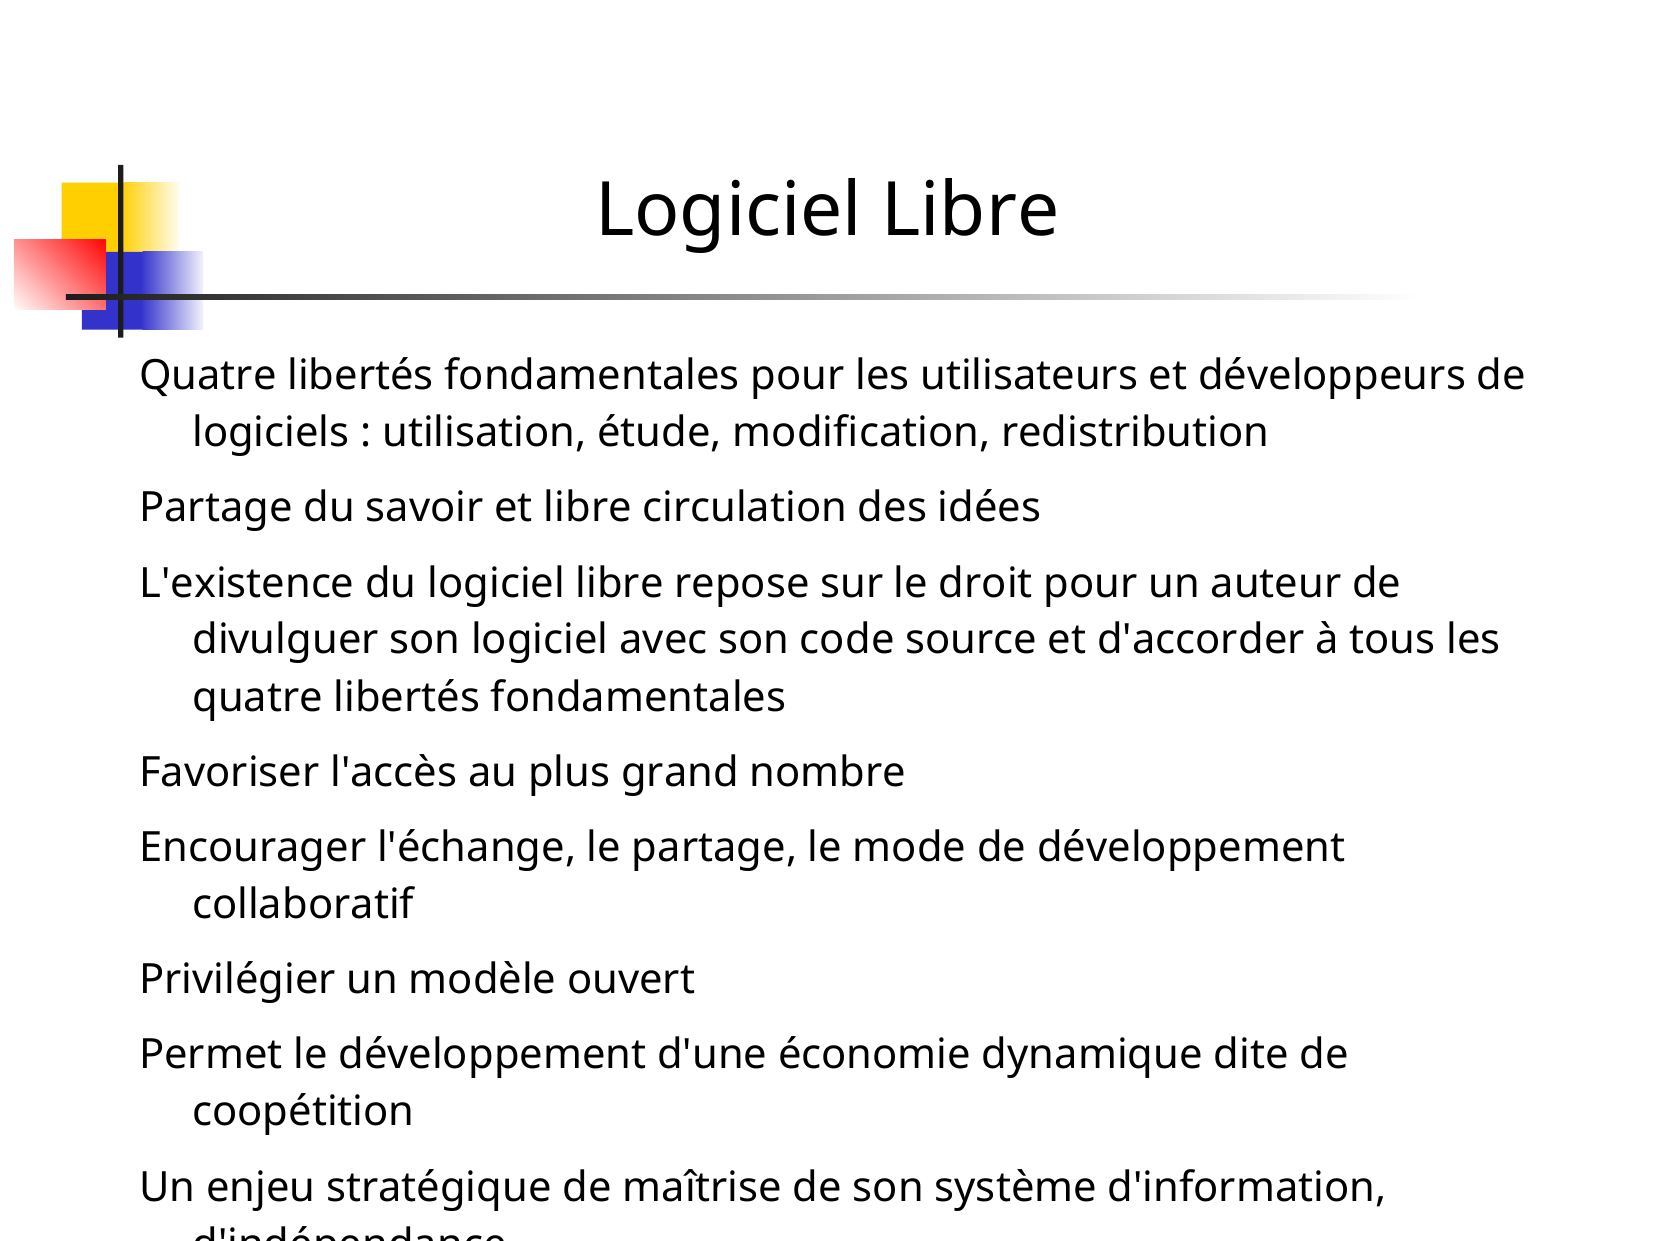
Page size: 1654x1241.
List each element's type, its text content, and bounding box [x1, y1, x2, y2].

title Logiciel Libre [121, 110, 1534, 303]
list Quatre libertés fondamentales pour les utilisateurs et développeurs de logiciels : utilisation, étude, modification, redistribution Partage du savoir et libre circulation des idées L'existence du logiciel libre repose sur le droit pour un auteur de divulguer son logiciel avec son code source et d'accorder à tous les quatre libertés fondamentales Favoriser l'accès au plus grand nombre Encourager l'échange, le partage, le mode de développement collaboratif Privilégier un modèle ouvert Permet le développement d'une économie dynamique dite de coopétition Un enjeu stratégique de maîtrise de son système d'information, d'indépendance [121, 344, 1534, 1234]
